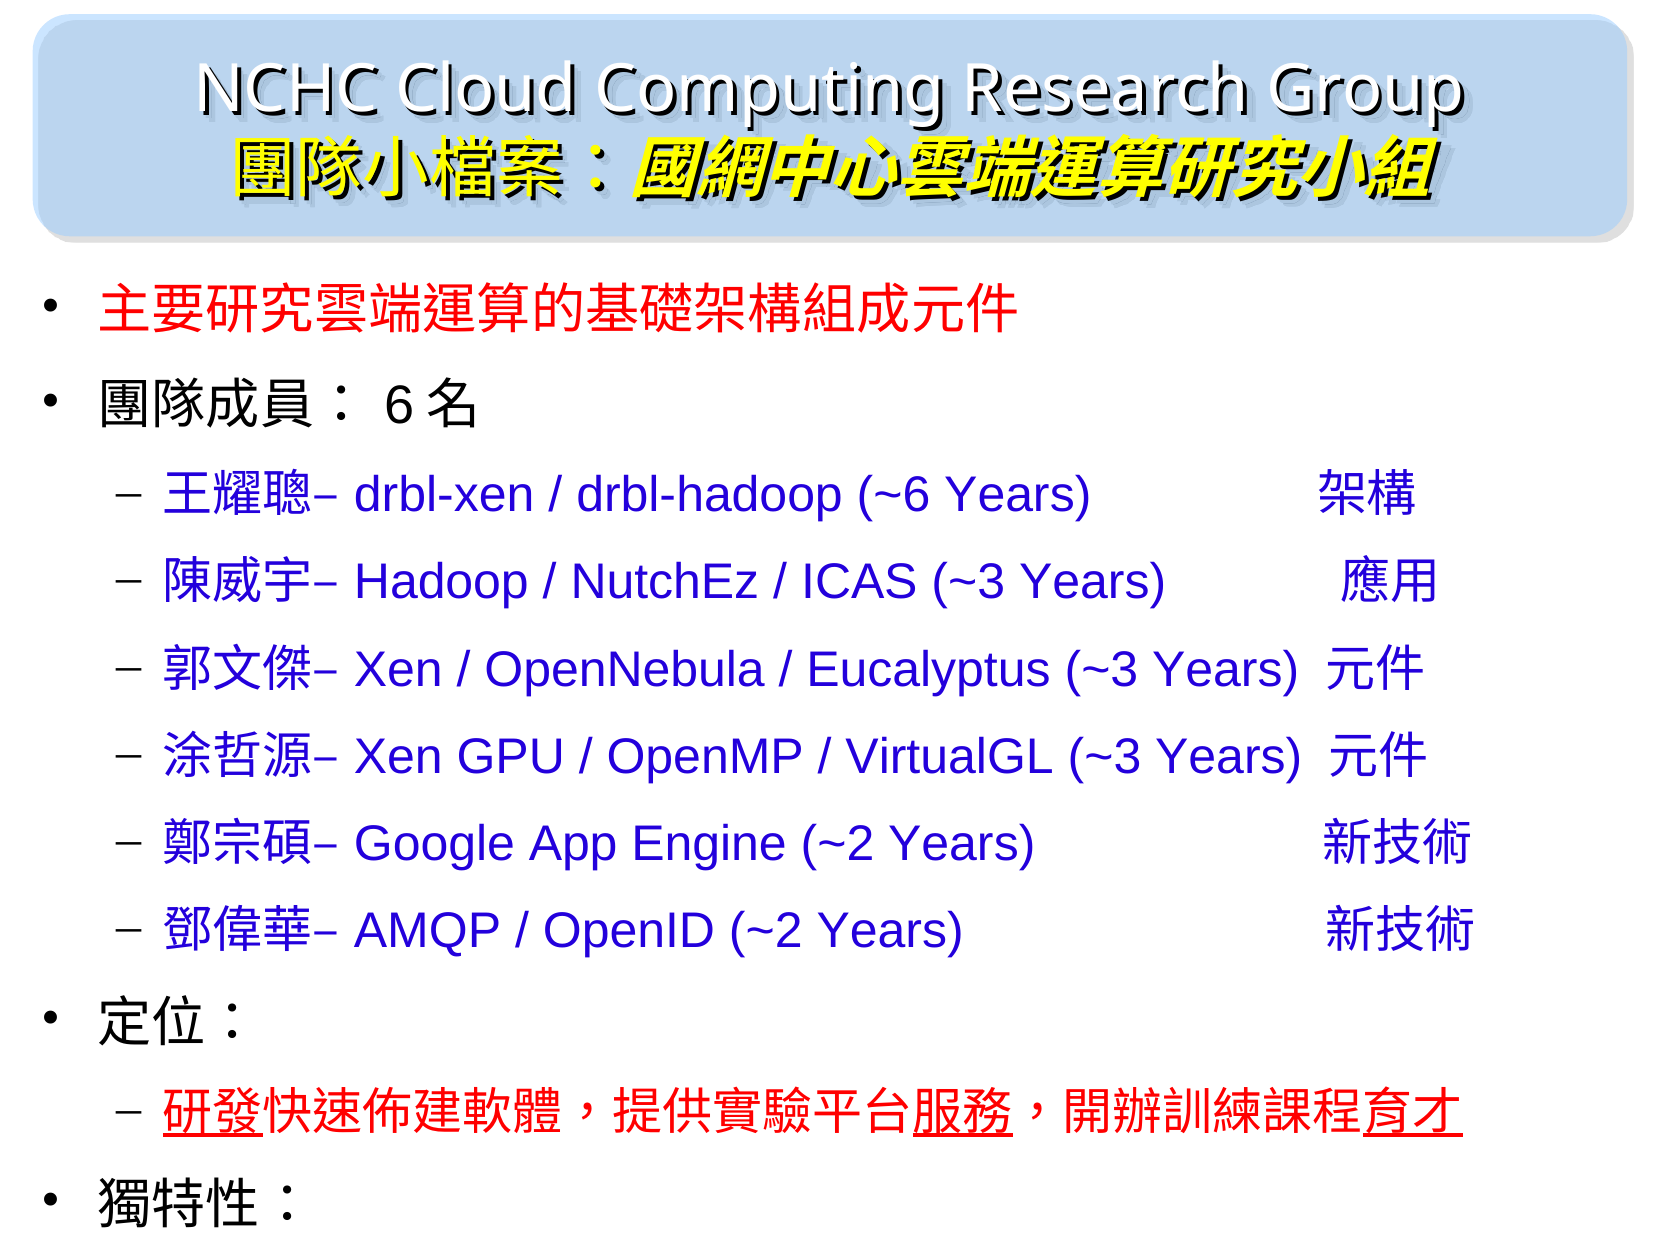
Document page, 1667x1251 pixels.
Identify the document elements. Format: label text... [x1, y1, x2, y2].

text_box NCHC Cloud Computing Research Group 團隊小檔案：國網中心雲端運算研究小組 [32, 14, 1628, 237]
list 主要研究雲端運算的基礎架構組成元件 團隊成員：6名 王耀聰–drbl-xen / drbl-hadoop (~6 Years) 架構 陳威宇–Hadoop / NutchEz / ICAS (~3 Years) 應用 郭文傑–Xen / OpenNebula / Eucalyptus (~3 Years) 元件 涂哲源–Xen GPU / OpenMP / VirtualGL (~3 Years) 元件 鄭宗碩–Google App Engine (~2 Years) 新技術 鄧偉華–AMQP / OpenID (~2 Years) 新技術 定位： 研發快速佈建軟體，提供實驗平台服務，開辦訓練課程育才 獨特性： 基於企鵝龍(DRBL)，可快速佈署雲端運算的叢集環境 [40, 265, 1625, 1217]
